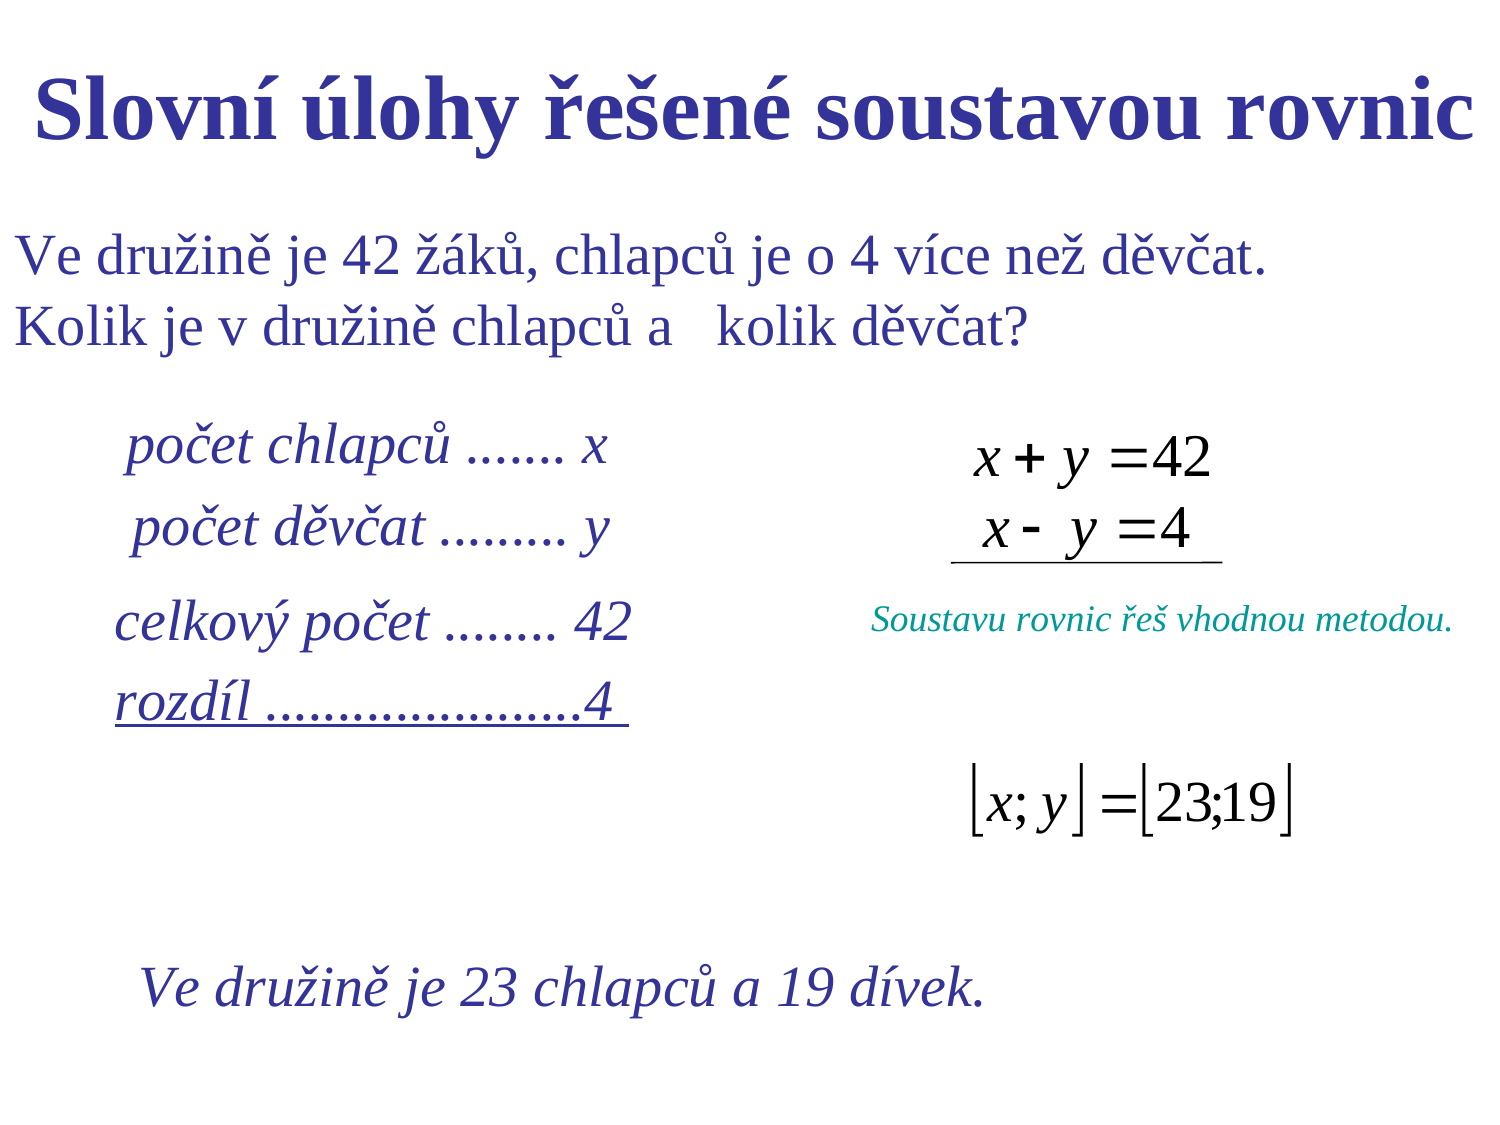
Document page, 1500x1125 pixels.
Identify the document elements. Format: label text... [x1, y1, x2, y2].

chart [971, 564, 1199, 573]
text_box celkový počet ........ 42 [100, 574, 940, 660]
text_box Kolik je v družině chlapců a kolik děvčat? [0, 278, 1500, 365]
text_box Soustavu rovnic řeš vhodnou metodou. [856, 586, 1500, 647]
text_box rozdíl ......................4 [100, 654, 928, 740]
chart [962, 420, 1226, 561]
text_box Ve družině je 23 chlapců a 19 dívek. [123, 940, 1459, 1027]
text_box počet chlapců ....... x [111, 397, 656, 483]
text_box počet děvčat ......... y [117, 479, 656, 566]
text_box Slovní úlohy řešené soustavou rovnic [5, 8, 1500, 197]
chart [962, 763, 1302, 846]
text_box Ve družině je 42 žáků, chlapců je o 4 více než děvčat. [0, 208, 1500, 278]
